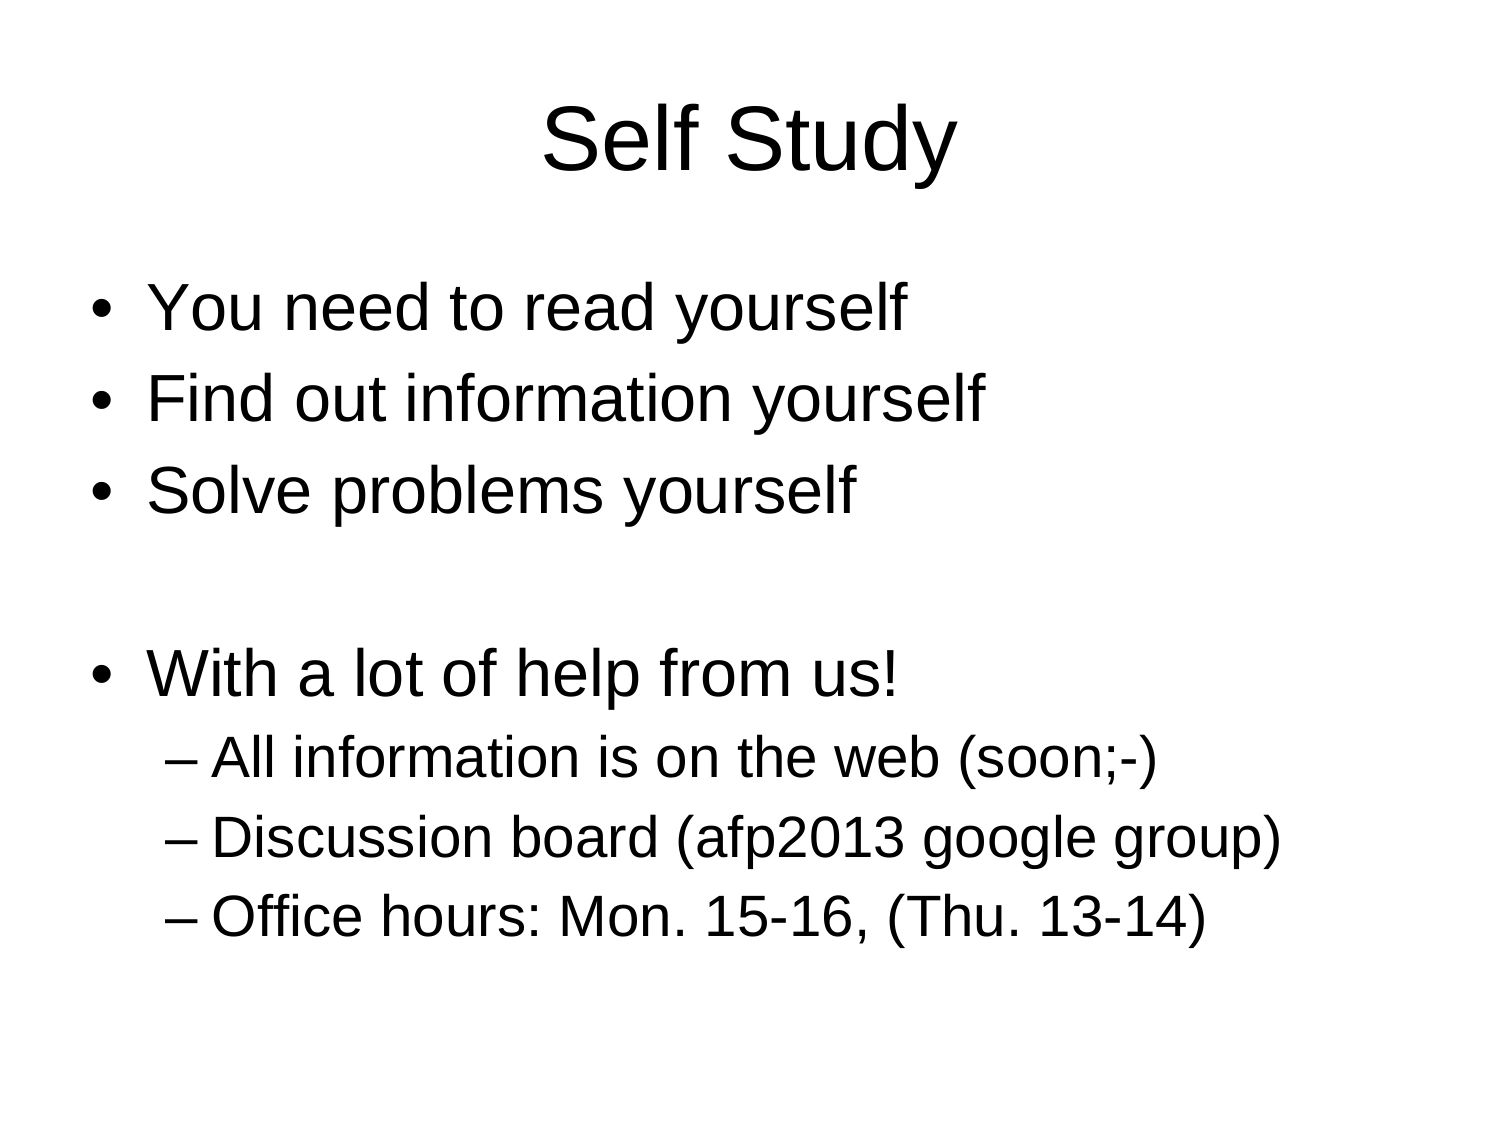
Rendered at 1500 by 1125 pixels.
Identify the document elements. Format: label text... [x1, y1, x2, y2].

list You need to read yourself Find out information yourself Solve problems yourself With a lot of help from us! All information is on the web (soon;-) Discussion board (afp2013 google group) Office hours: Mon. 15-16, (Thu. 13-14) [75, 262, 1426, 1049]
title Self Study [75, 45, 1426, 233]
